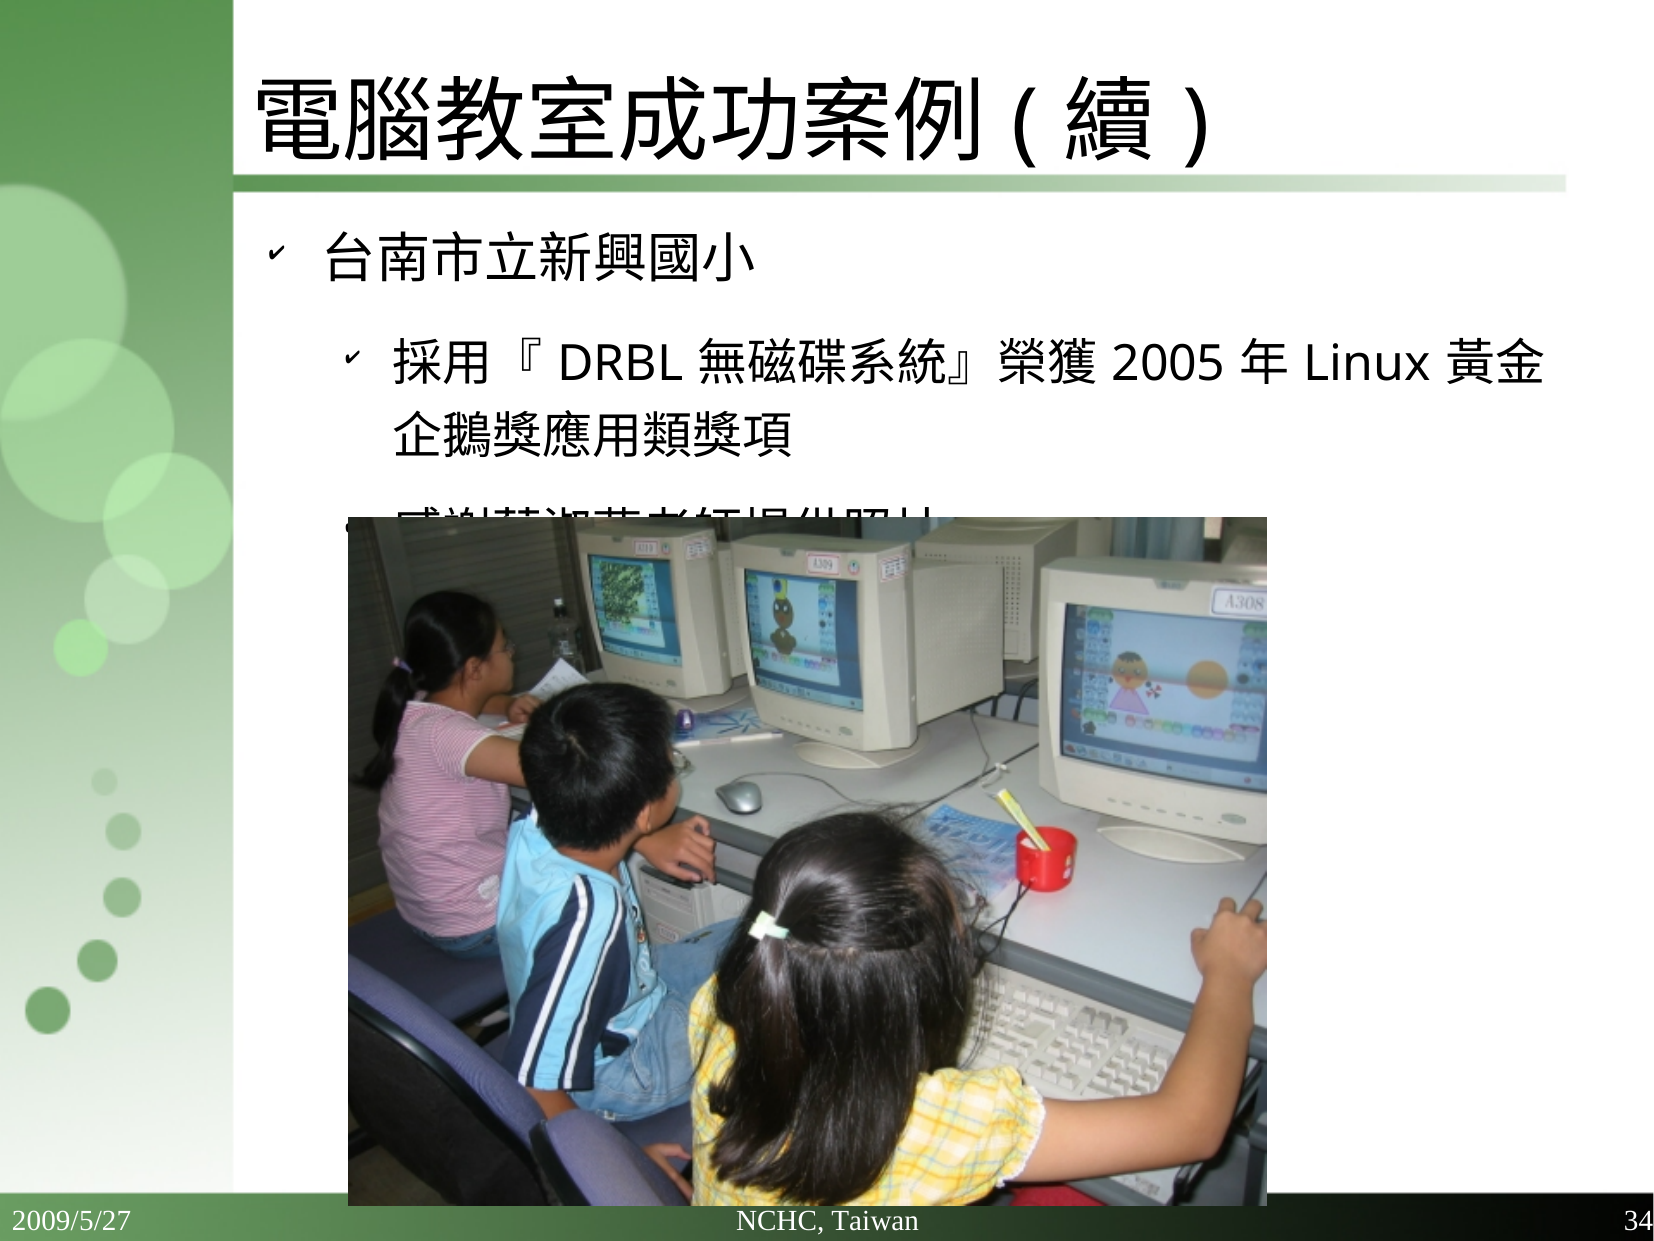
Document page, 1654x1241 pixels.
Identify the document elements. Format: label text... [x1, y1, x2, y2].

list 台南市立新興國小 採用『DRBL無磁碟系統』榮獲2005年Linux黃金企鵝獎應用類獎項 感謝蔡淑燕老師提供照片 [236, 206, 1595, 893]
title 電腦教室成功案例(續) [236, 41, 1595, 185]
picture [0, 0, 1654, 1241]
